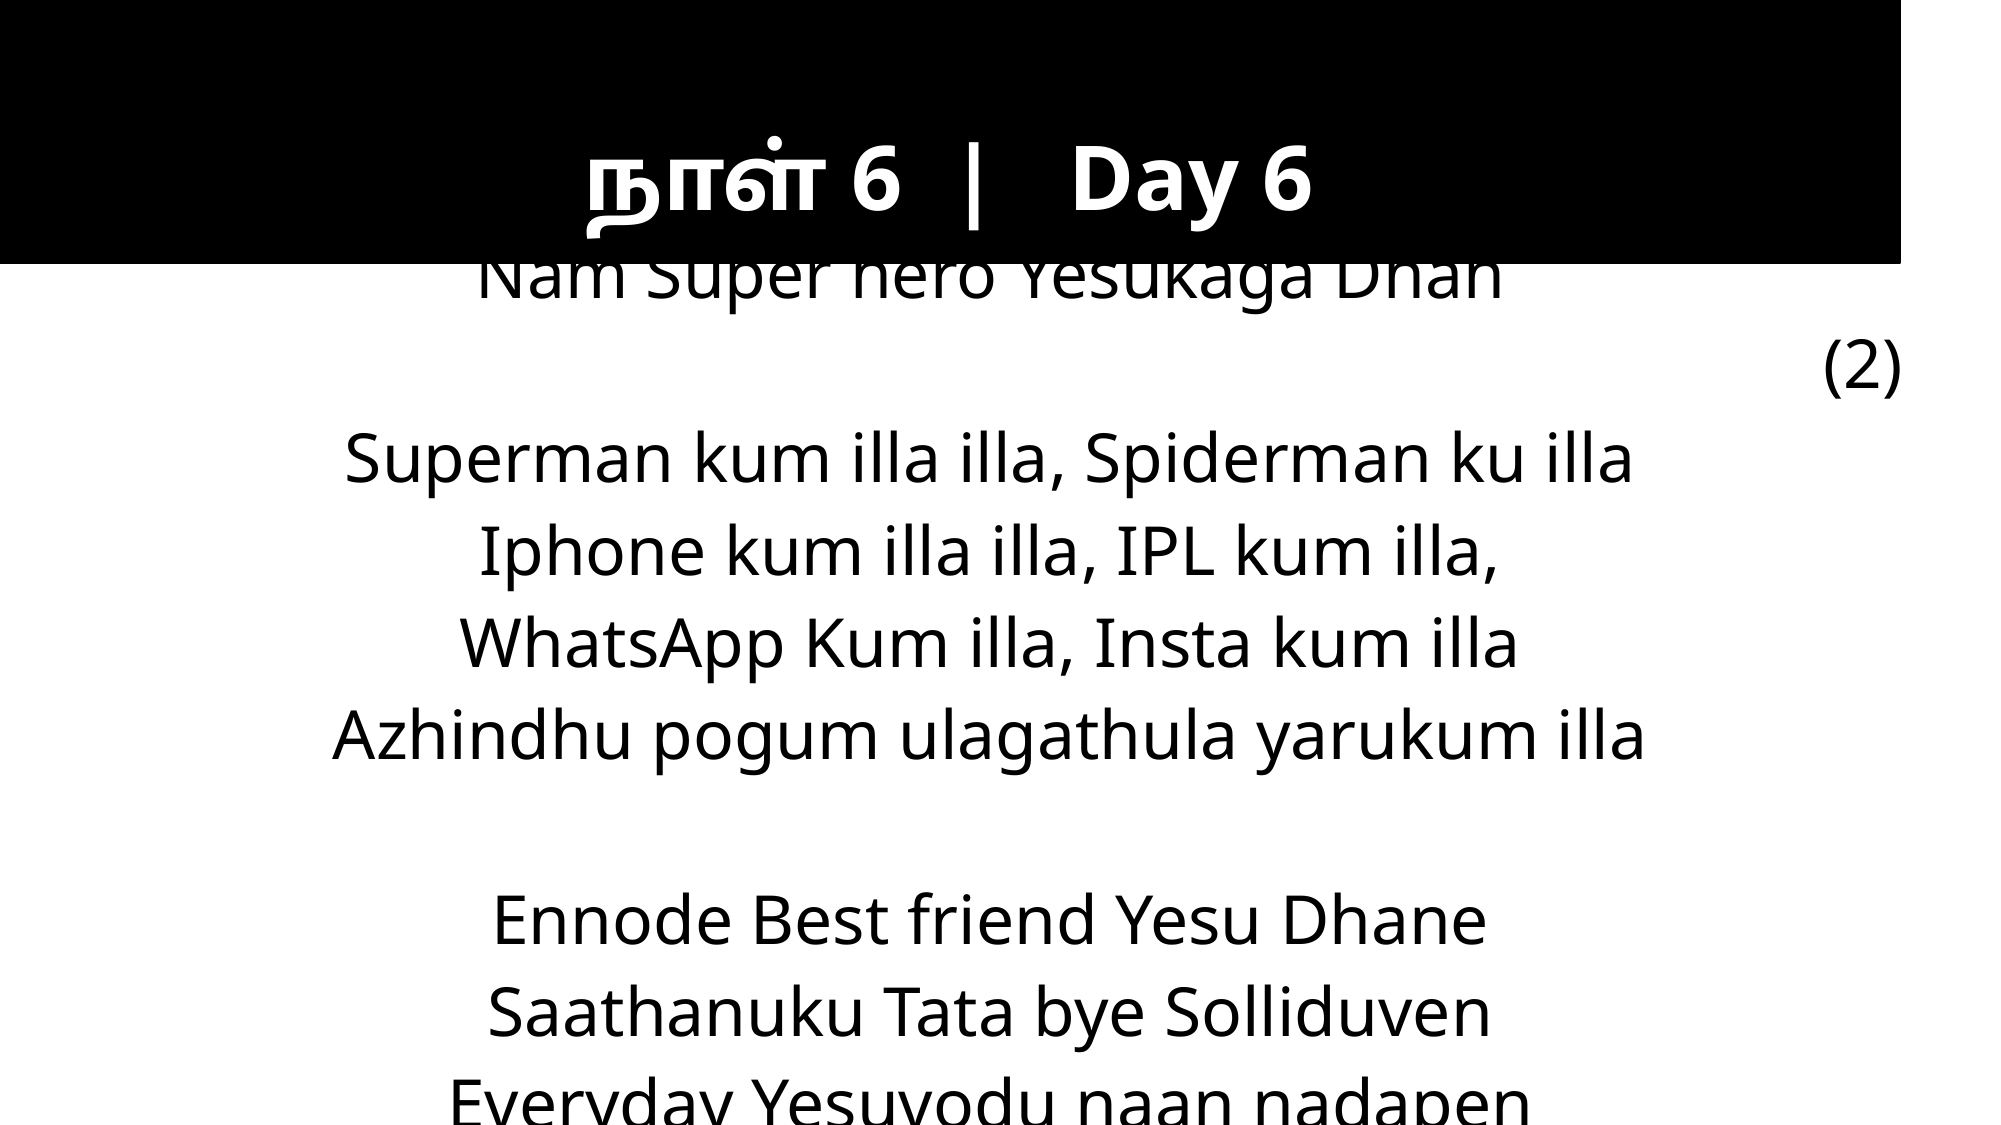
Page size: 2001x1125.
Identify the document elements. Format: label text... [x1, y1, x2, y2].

text_box (2) [1712, 327, 2000, 396]
subtitle Yaeukaga Nee Thambi, Yarukaga Naan Nam Super hero Yesukaga Dhan Superman kum illa illa, Spiderman ku illa Iphone kum illa illa, IPL kum illa, WhatsApp Kum illa, Insta kum illa Azhindhu pogum ulagathula yarukum illa Ennode Best friend Yesu Dhane Saathanuku Tata bye Solliduven Everyday Yesuvodu naan nadapen En vaalvai avarukai arpanipen [0, 264, 1984, 1111]
text_box நாள் 6 | Day 6 [0, 0, 1900, 264]
